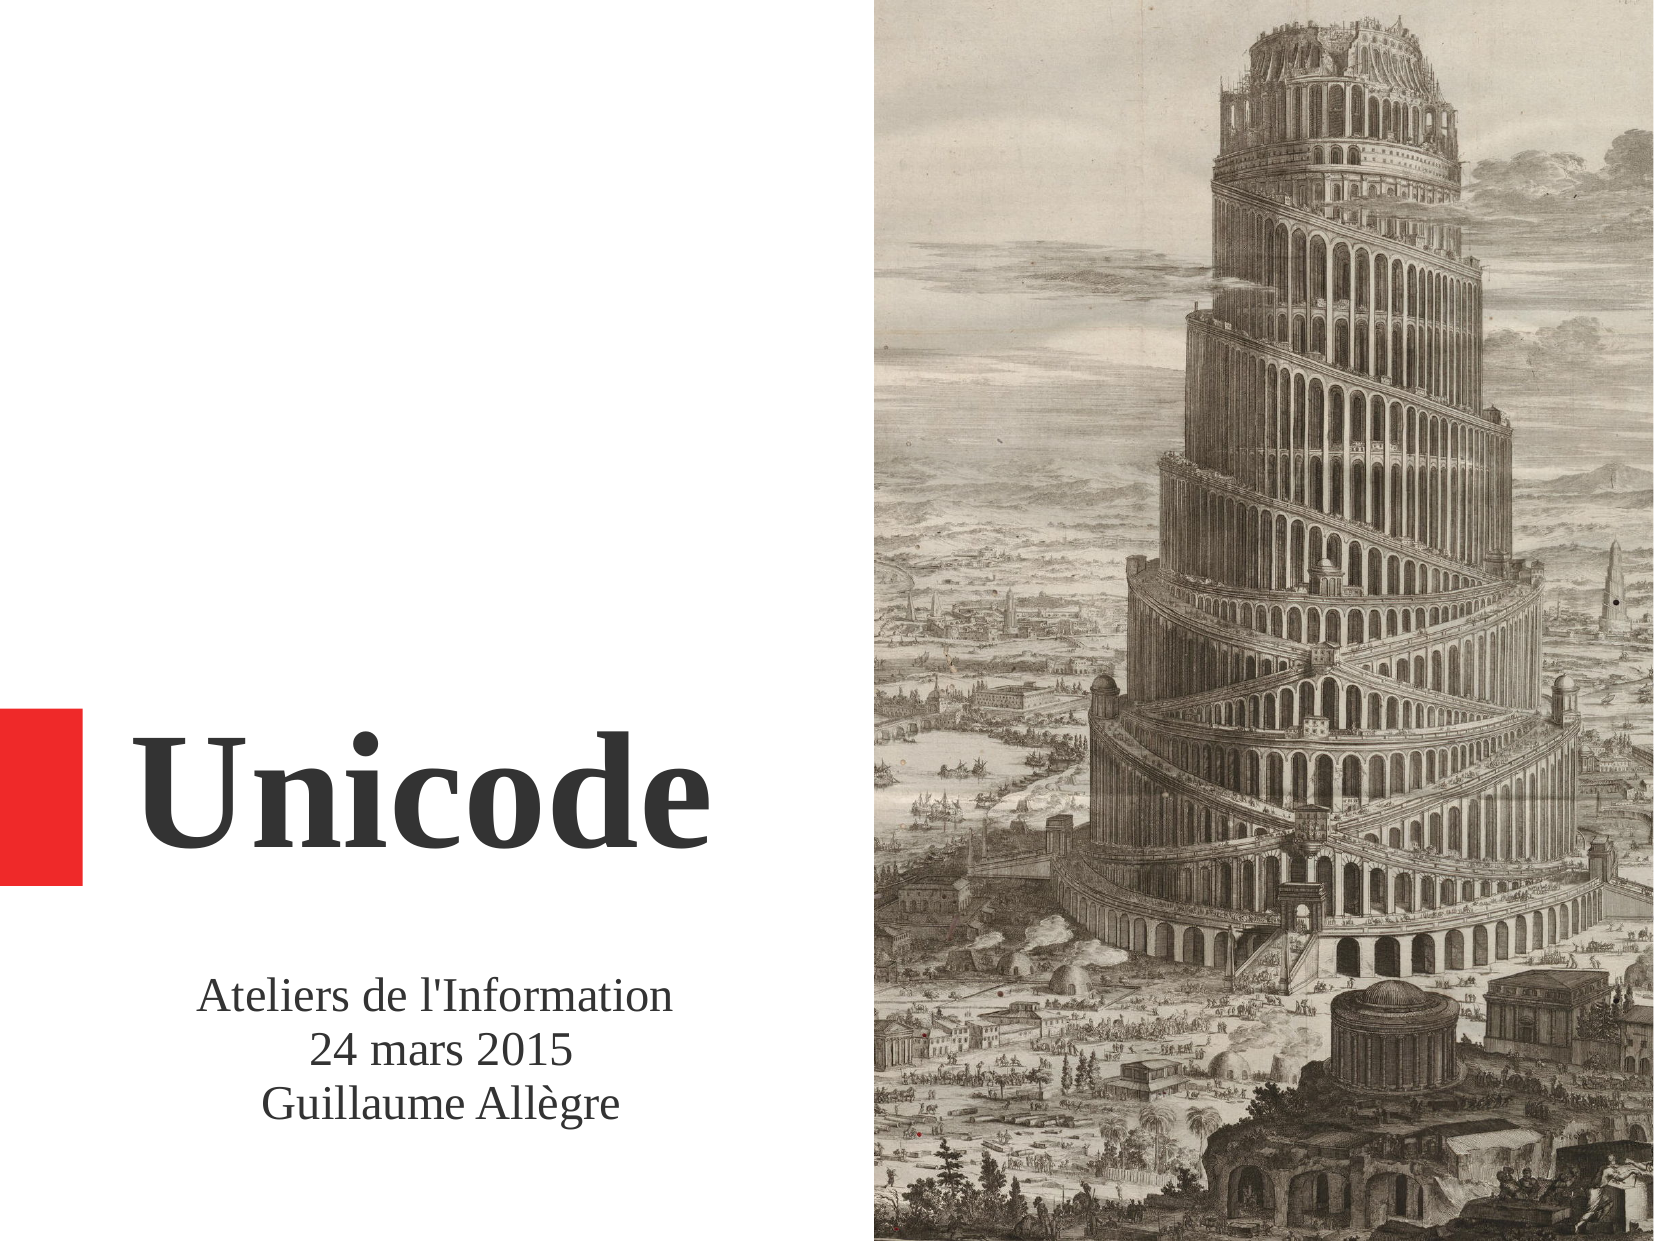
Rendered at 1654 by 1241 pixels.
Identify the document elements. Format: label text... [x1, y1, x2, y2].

list Ateliers de l'Information 24 mars 2015 Guillaume Allègre [82, 968, 733, 1130]
picture [874, 0, 1654, 1241]
title Unicode [129, 673, 874, 910]
